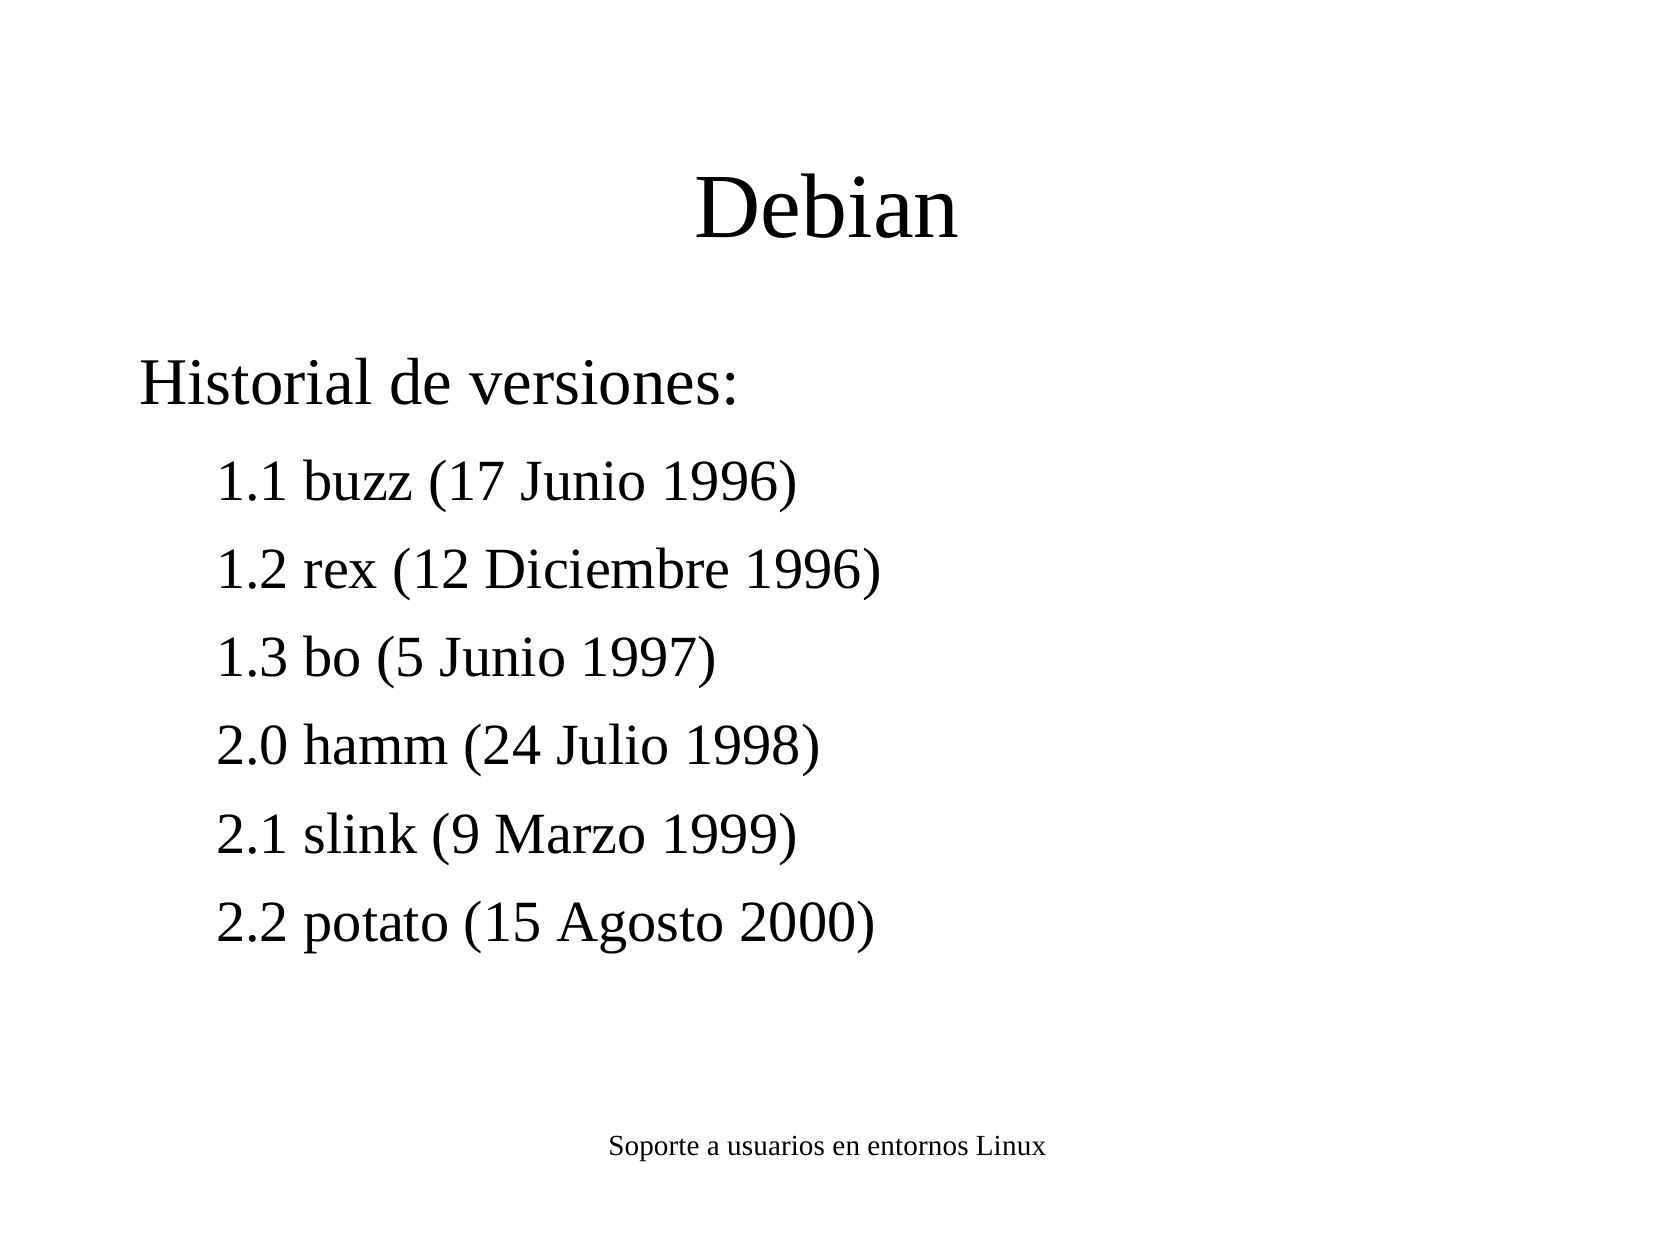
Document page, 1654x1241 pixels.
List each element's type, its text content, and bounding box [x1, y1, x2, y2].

list Historial de versiones: 1.1 buzz (17 Junio 1996) 1.2 rex (12 Diciembre 1996) 1.3 bo (5 Junio 1997) 2.0 hamm (24 Julio 1998) 2.1 slink (9 Marzo 1999) 2.2 potato (15 Agosto 2000) [121, 344, 1534, 1127]
title Debian [121, 102, 1534, 311]
